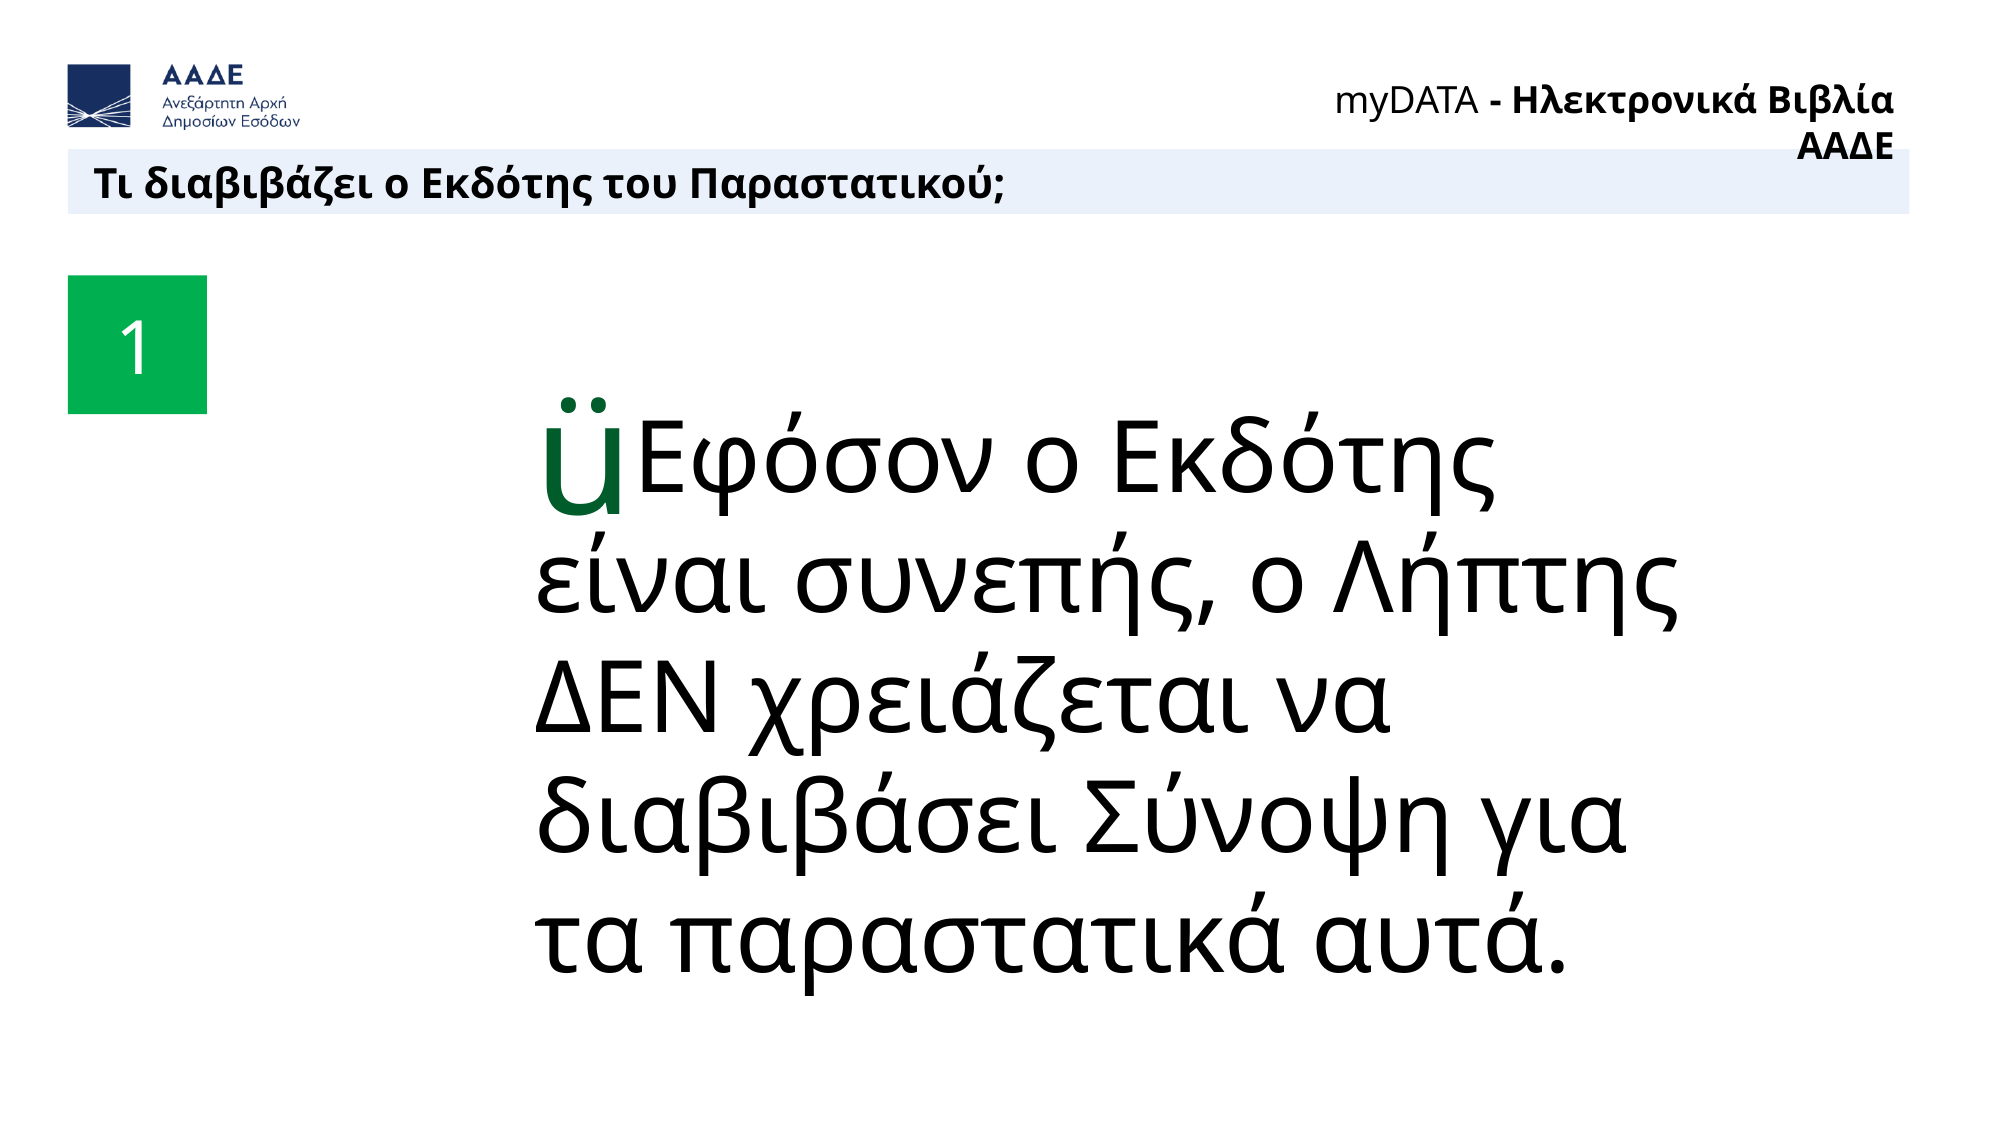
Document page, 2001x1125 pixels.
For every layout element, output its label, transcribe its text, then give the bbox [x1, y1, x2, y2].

text_box myDATA - Ηλεκτρονικά Βιβλία ΑΑΔΕ [1271, 64, 1910, 175]
picture [67, 64, 304, 130]
text_box Εφόσον ο Εκδότης είναι συνεπής, ο Λήπτης ΔΕΝ χρειάζεται να διαβιβάσει Σύνοψη για τα παραστατικά αυτά. [409, 385, 1733, 1000]
text_box 1 [67, 275, 207, 415]
text_box Τι διαβιβάζει ο Εκδότης του Παραστατικού; [67, 149, 1910, 214]
